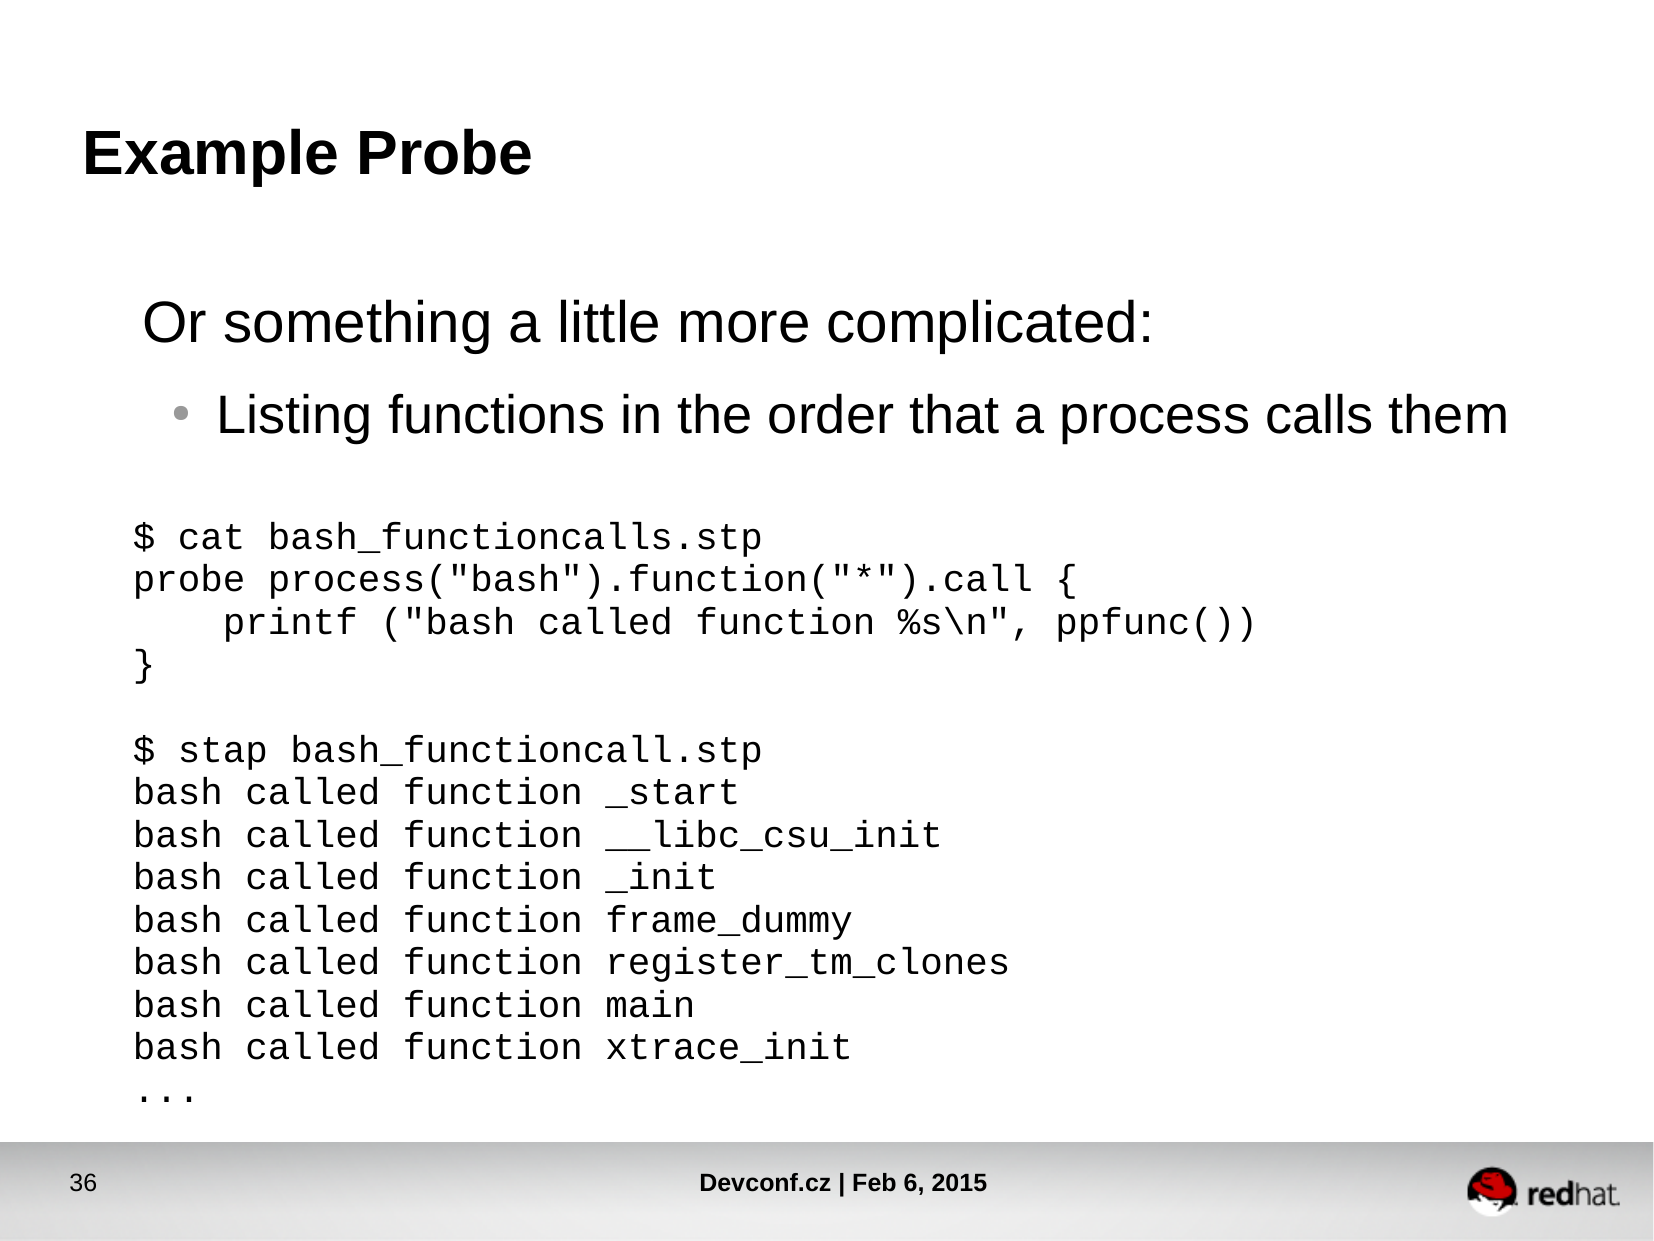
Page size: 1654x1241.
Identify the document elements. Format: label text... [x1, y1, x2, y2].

text_box $ cat bash_functioncalls.stp probe process("bash").function("*").call { printf ("bash called function %s\n", ppfunc()) } $ stap bash_functioncall.stp bash called function _start bash called function __libc_csu_init bash called function _init bash called function frame_dummy bash called function register_tm_clones bash called function main bash called function xtrace_init ... [118, 510, 1583, 1164]
title Example Probe [82, 49, 1571, 257]
list Or something a little more complicated: Listing functions in the order that a process calls them [82, 290, 1571, 995]
picture [0, 1142, 1654, 1241]
